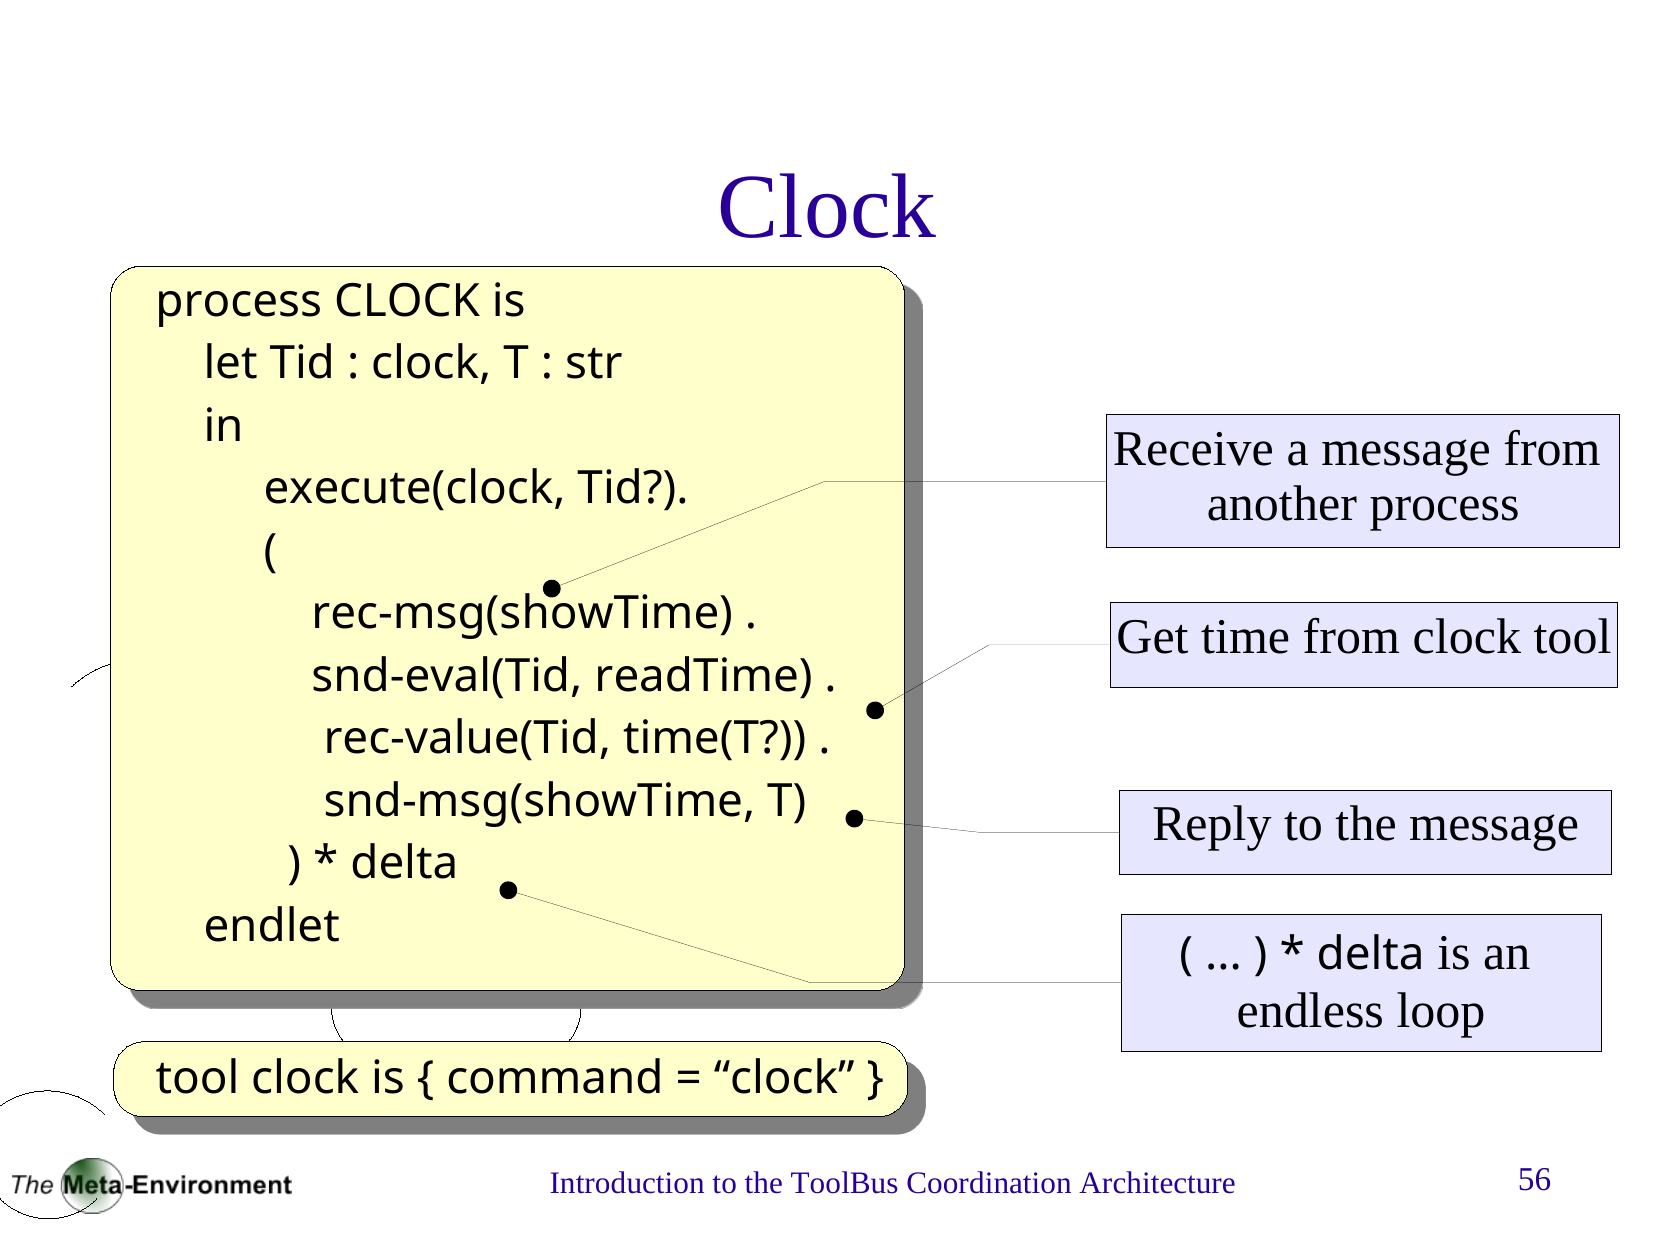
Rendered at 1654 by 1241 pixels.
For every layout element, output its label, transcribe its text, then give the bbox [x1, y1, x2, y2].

text_box Get time from clock tool [1110, 602, 1618, 688]
text_box [113, 1041, 908, 1117]
text_box Receive a message from another process [1106, 414, 1620, 548]
text_box tool clock is { command = “clock” } [155, 1044, 874, 1109]
text_box process CLOCK is let Tid : clock, T : str in execute(clock, Tid?). ( rec-msg(showTime) . snd-eval(Tid, readTime) . rec-value(Tid, time(T?)) . snd-msg(showTime, T) ) * delta endlet [155, 267, 944, 983]
text_box [110, 273, 895, 991]
text_box ( ... ) * delta is an endless loop [1121, 914, 1602, 1052]
text_box Reply to the message [1119, 790, 1612, 875]
picture [12, 1158, 292, 1214]
title Clock [121, 102, 1534, 311]
